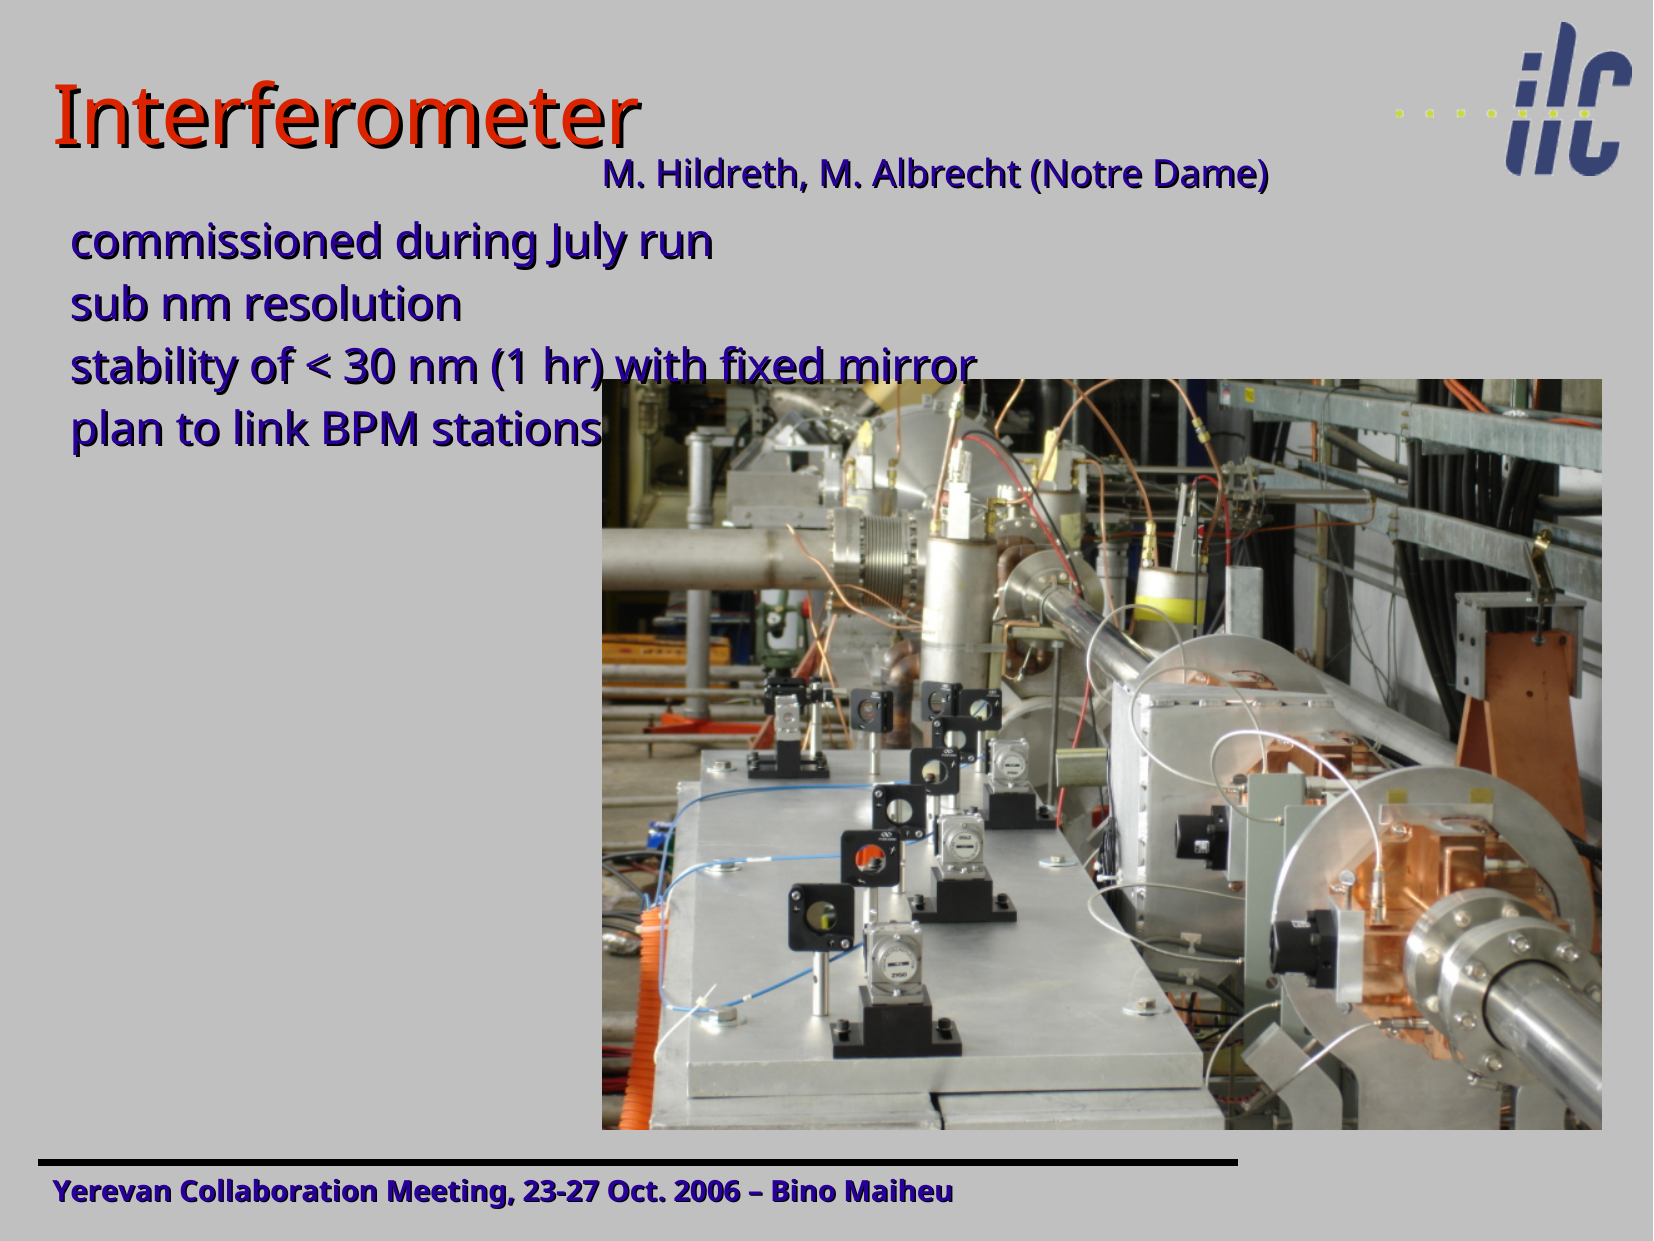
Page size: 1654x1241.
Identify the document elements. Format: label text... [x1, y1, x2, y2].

picture [602, 379, 1602, 1130]
text_box Yerevan Collaboration Meeting, 23-27 Oct. 2006 – Bino Maiheu [37, 1162, 996, 1213]
text_box commissioned during July run sub nm resolution stability of < 30 nm (1 hr) with fixed mirror plan to link BPM stations [42, 200, 980, 438]
picture [1396, 22, 1632, 176]
text_box Interferometer [37, 47, 1396, 164]
text_box M. Hildreth, M. Albrecht (Notre Dame) [586, 139, 1236, 200]
